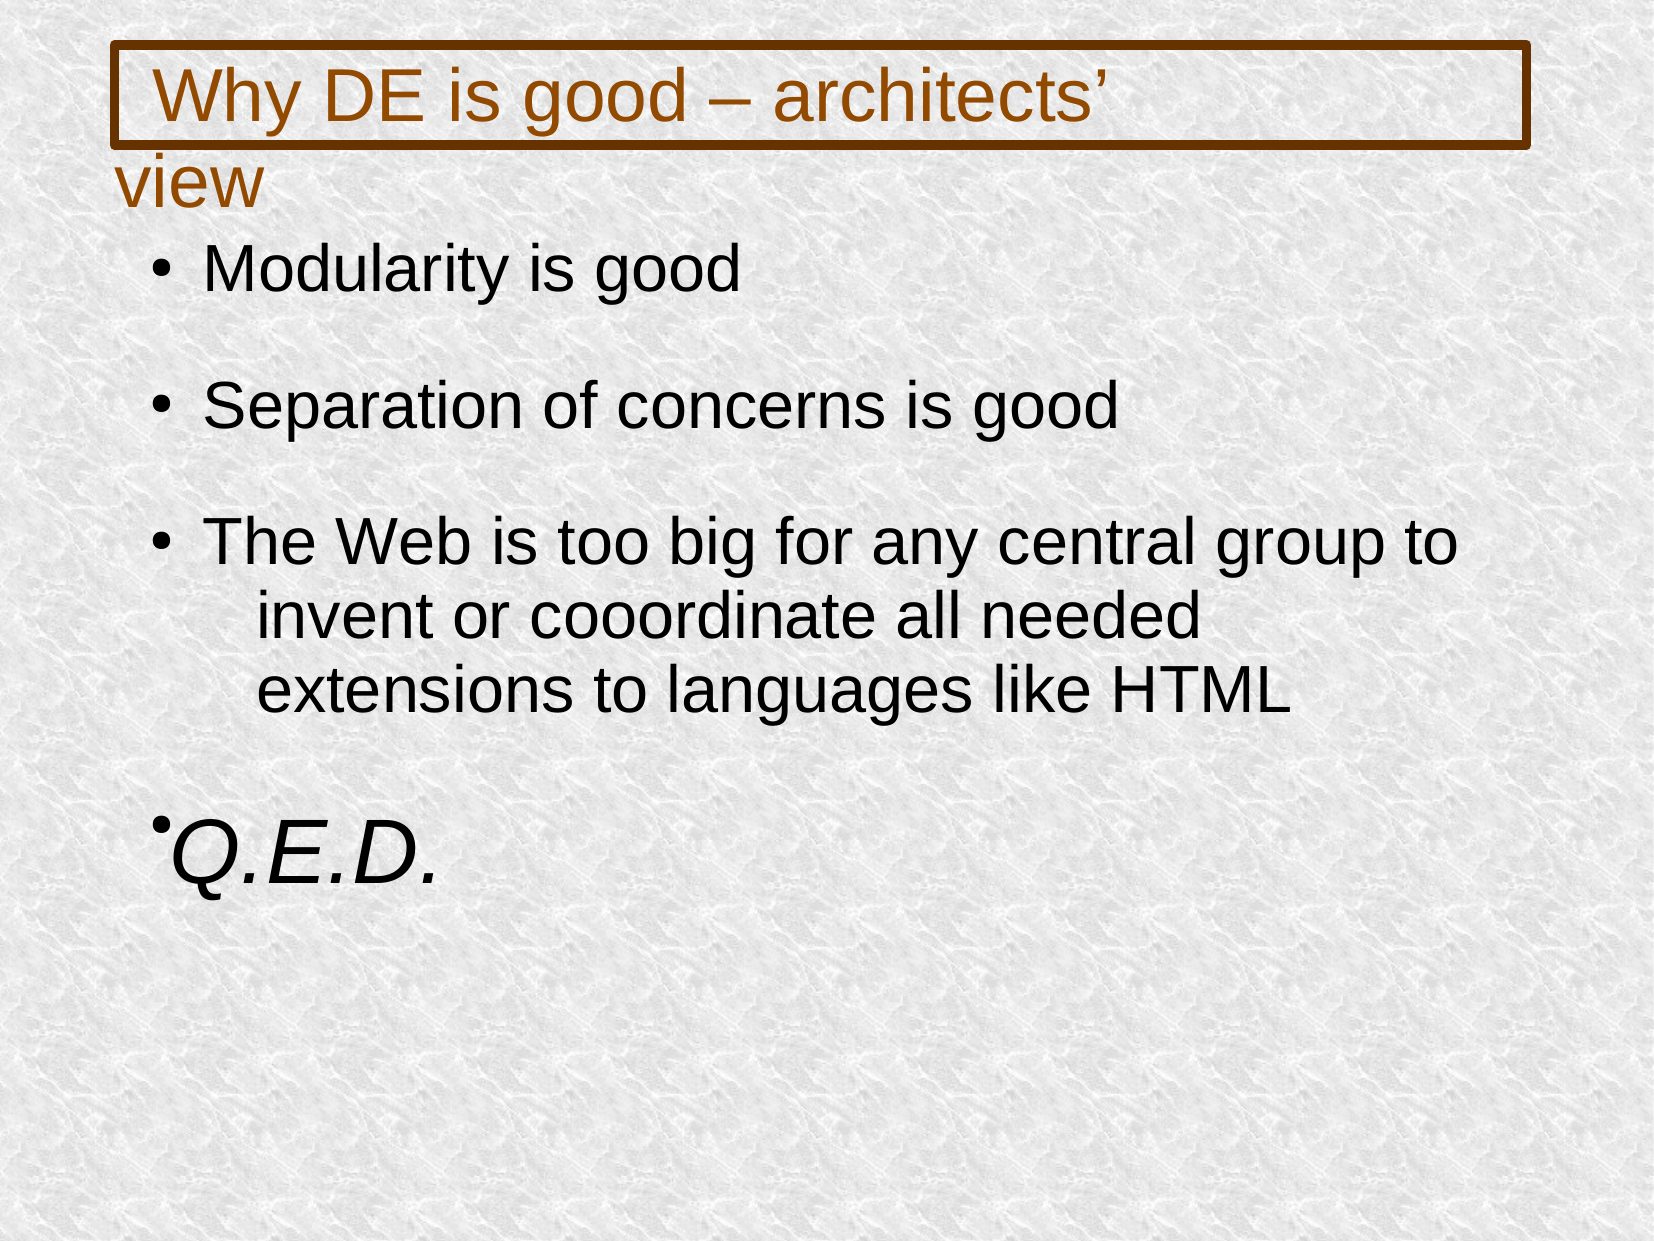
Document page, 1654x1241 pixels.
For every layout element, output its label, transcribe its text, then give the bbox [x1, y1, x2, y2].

title Why DE is good – architects’ view [114, 45, 1527, 146]
picture [0, 0, 1654, 1241]
list Modularity is good Separation of concerns is good The Web is too big for any central group to invent or cooordinate all needed extensions to languages like HTML [114, 232, 1527, 866]
text_box Q.E.D. [151, 807, 565, 916]
